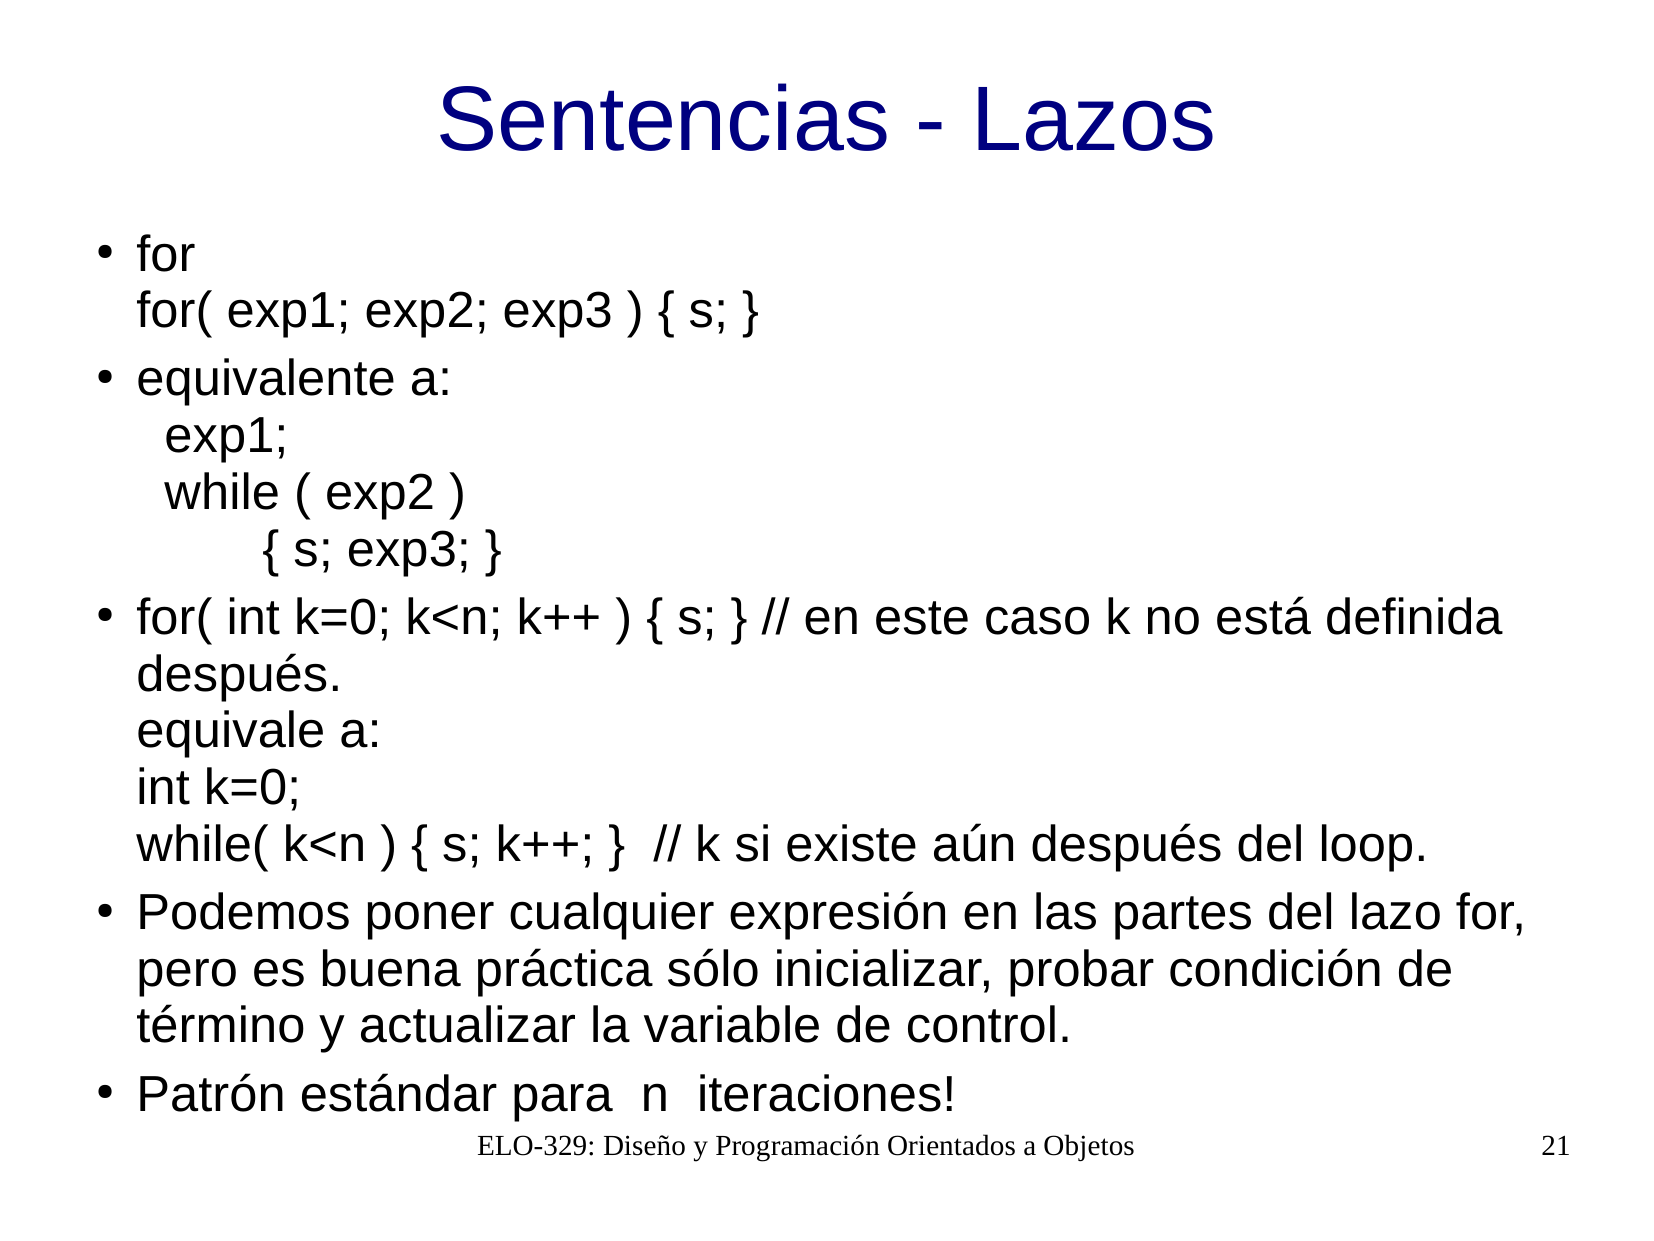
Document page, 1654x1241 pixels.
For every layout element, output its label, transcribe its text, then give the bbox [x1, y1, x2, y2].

title Sentencias - Lazos [82, 56, 1571, 181]
list for for( exp1; exp2; exp3 ) { s; } equivalente a: exp1; while ( exp2 ) { s; exp3; } for( int k=0; k<n; k++ ) { s; } // en este caso k no está definida después. equivale a: int k=0; while( k<n ) { s; k++; } // k si existe aún después del loop. Podemos poner cualquier expresión en las partes del lazo for, pero es buena práctica sólo inicializar, probar condición de término y actualizar la variable de control. Patrón estándar para n iteraciones! [82, 225, 1571, 1126]
